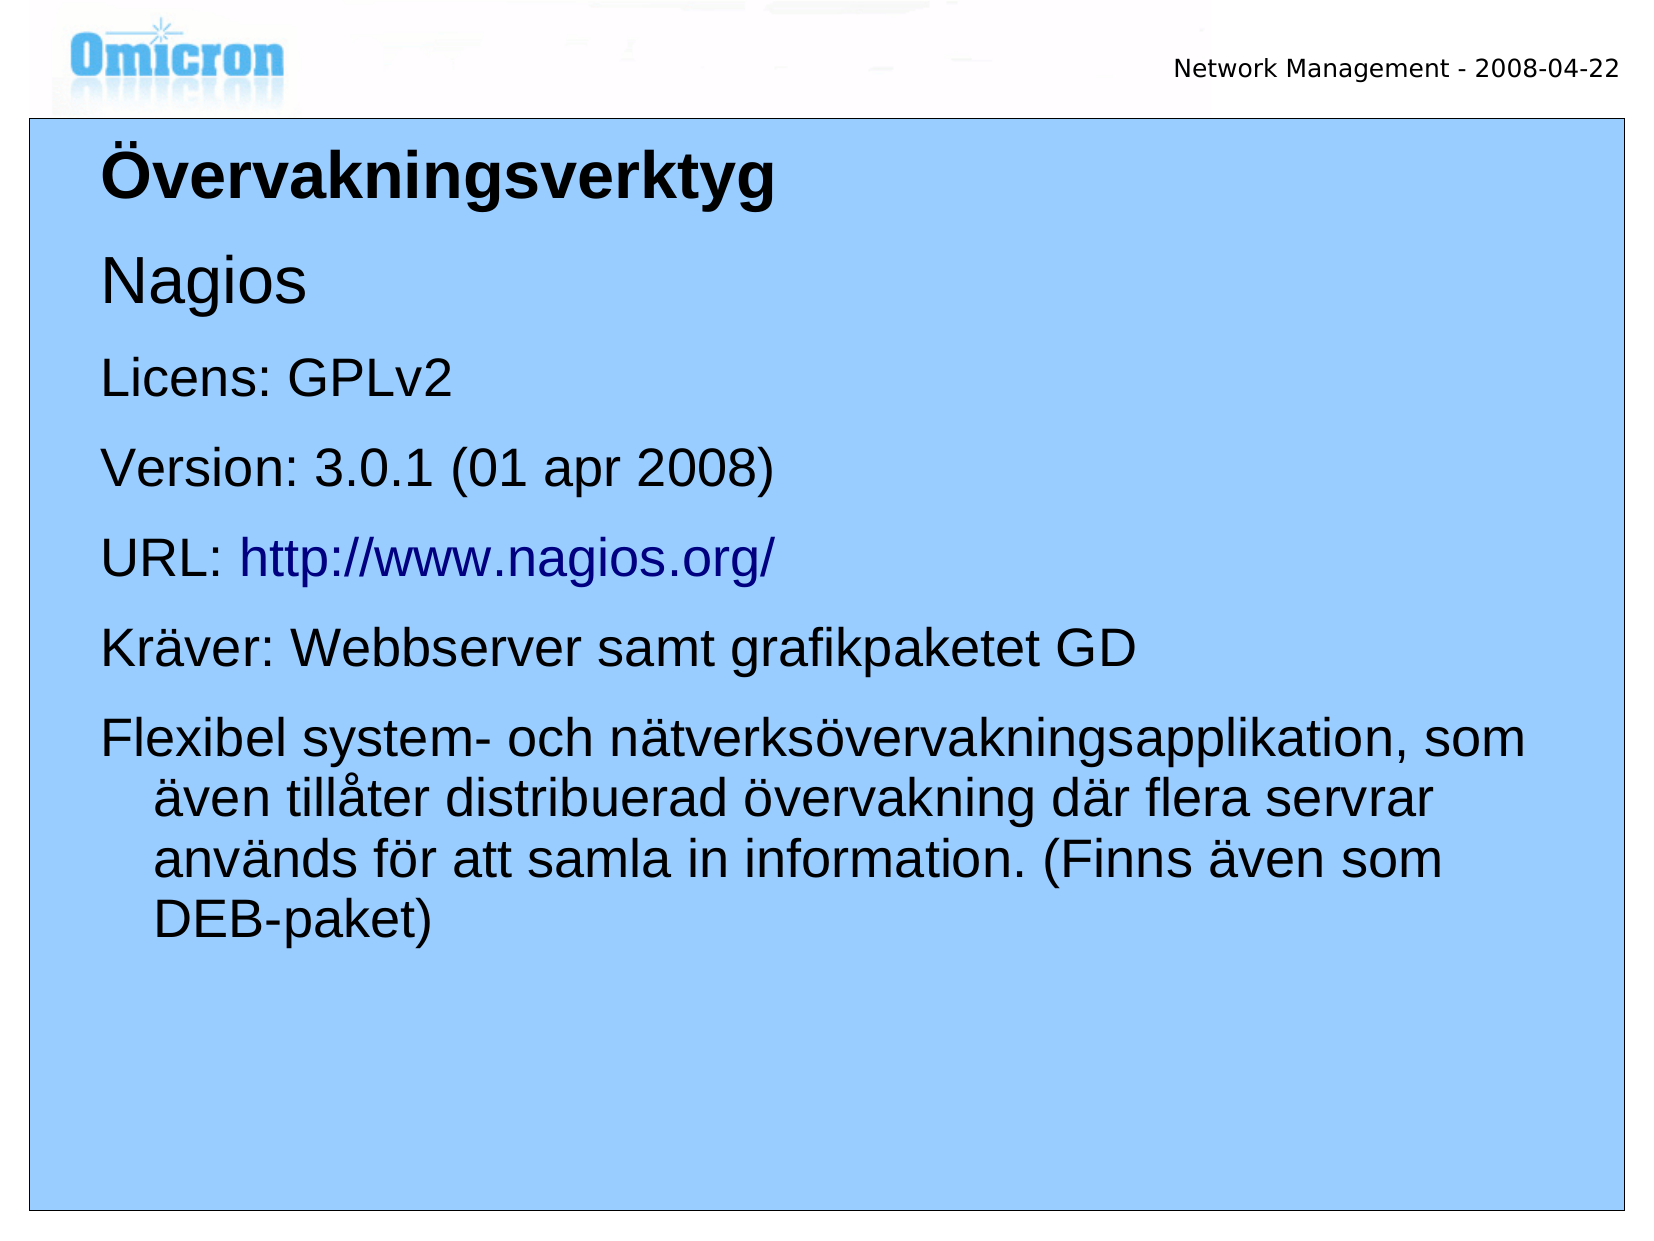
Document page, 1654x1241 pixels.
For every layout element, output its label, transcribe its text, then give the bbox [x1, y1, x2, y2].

text_box [29, 118, 1625, 1211]
list Övervakningsverktyg Nagios Licens: GPLv2 Version: 3.0.1 (01 apr 2008) URL: http://www.nagios.org/ Kräver: Webbserver samt grafikpaketet GD Flexibel system- och nätverksövervakningsapplikation, som även tillåter distribuerad övervakning där flera servrar används för att samla in information. (Finns även som DEB-paket) [82, 138, 1571, 1241]
text_box Network Management - 2008-04-22 [1158, 46, 1636, 91]
picture [29, 0, 1211, 118]
